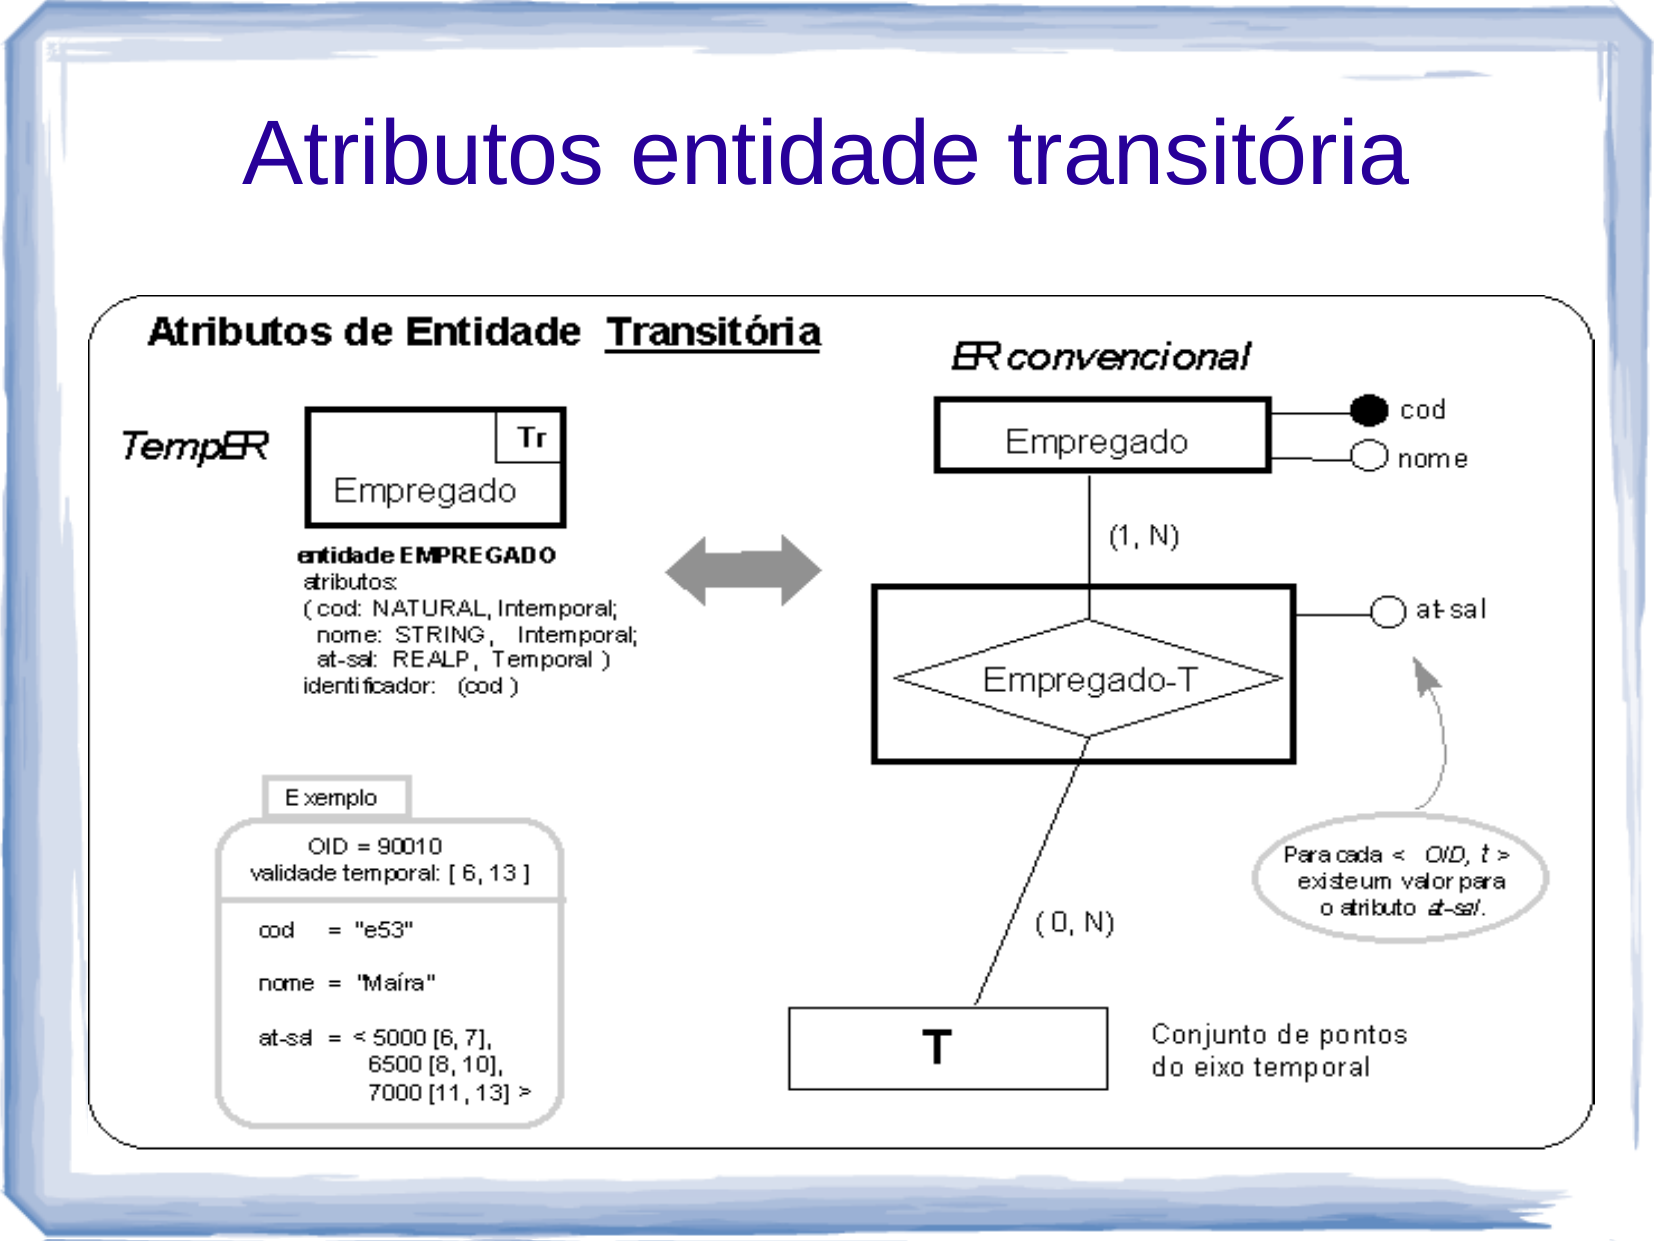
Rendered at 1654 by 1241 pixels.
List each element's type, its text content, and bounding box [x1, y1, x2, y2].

title Atributos entidade transitória [82, 49, 1571, 257]
picture [0, 0, 1654, 1241]
